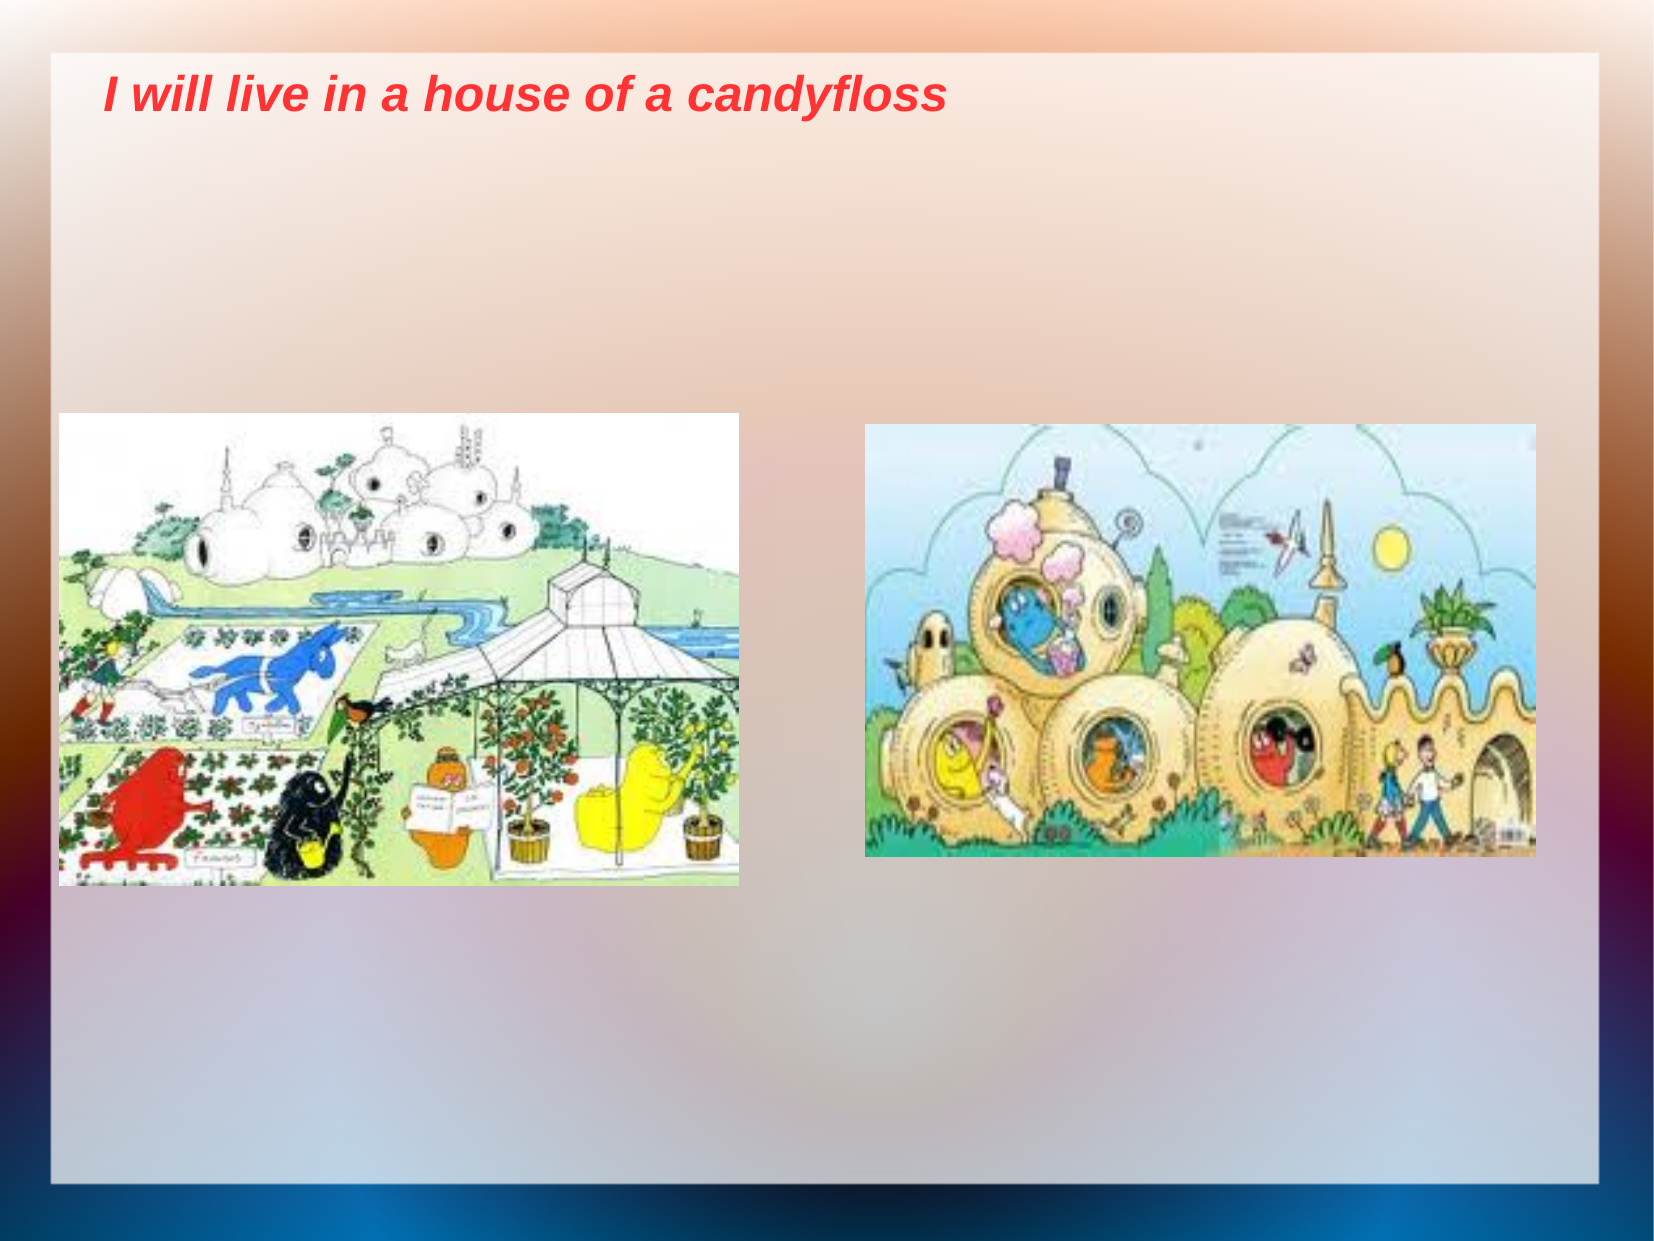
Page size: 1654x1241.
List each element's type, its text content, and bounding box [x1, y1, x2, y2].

text_box I will live in a house of a candyfloss [88, 59, 1565, 149]
picture [0, 0, 1654, 1241]
